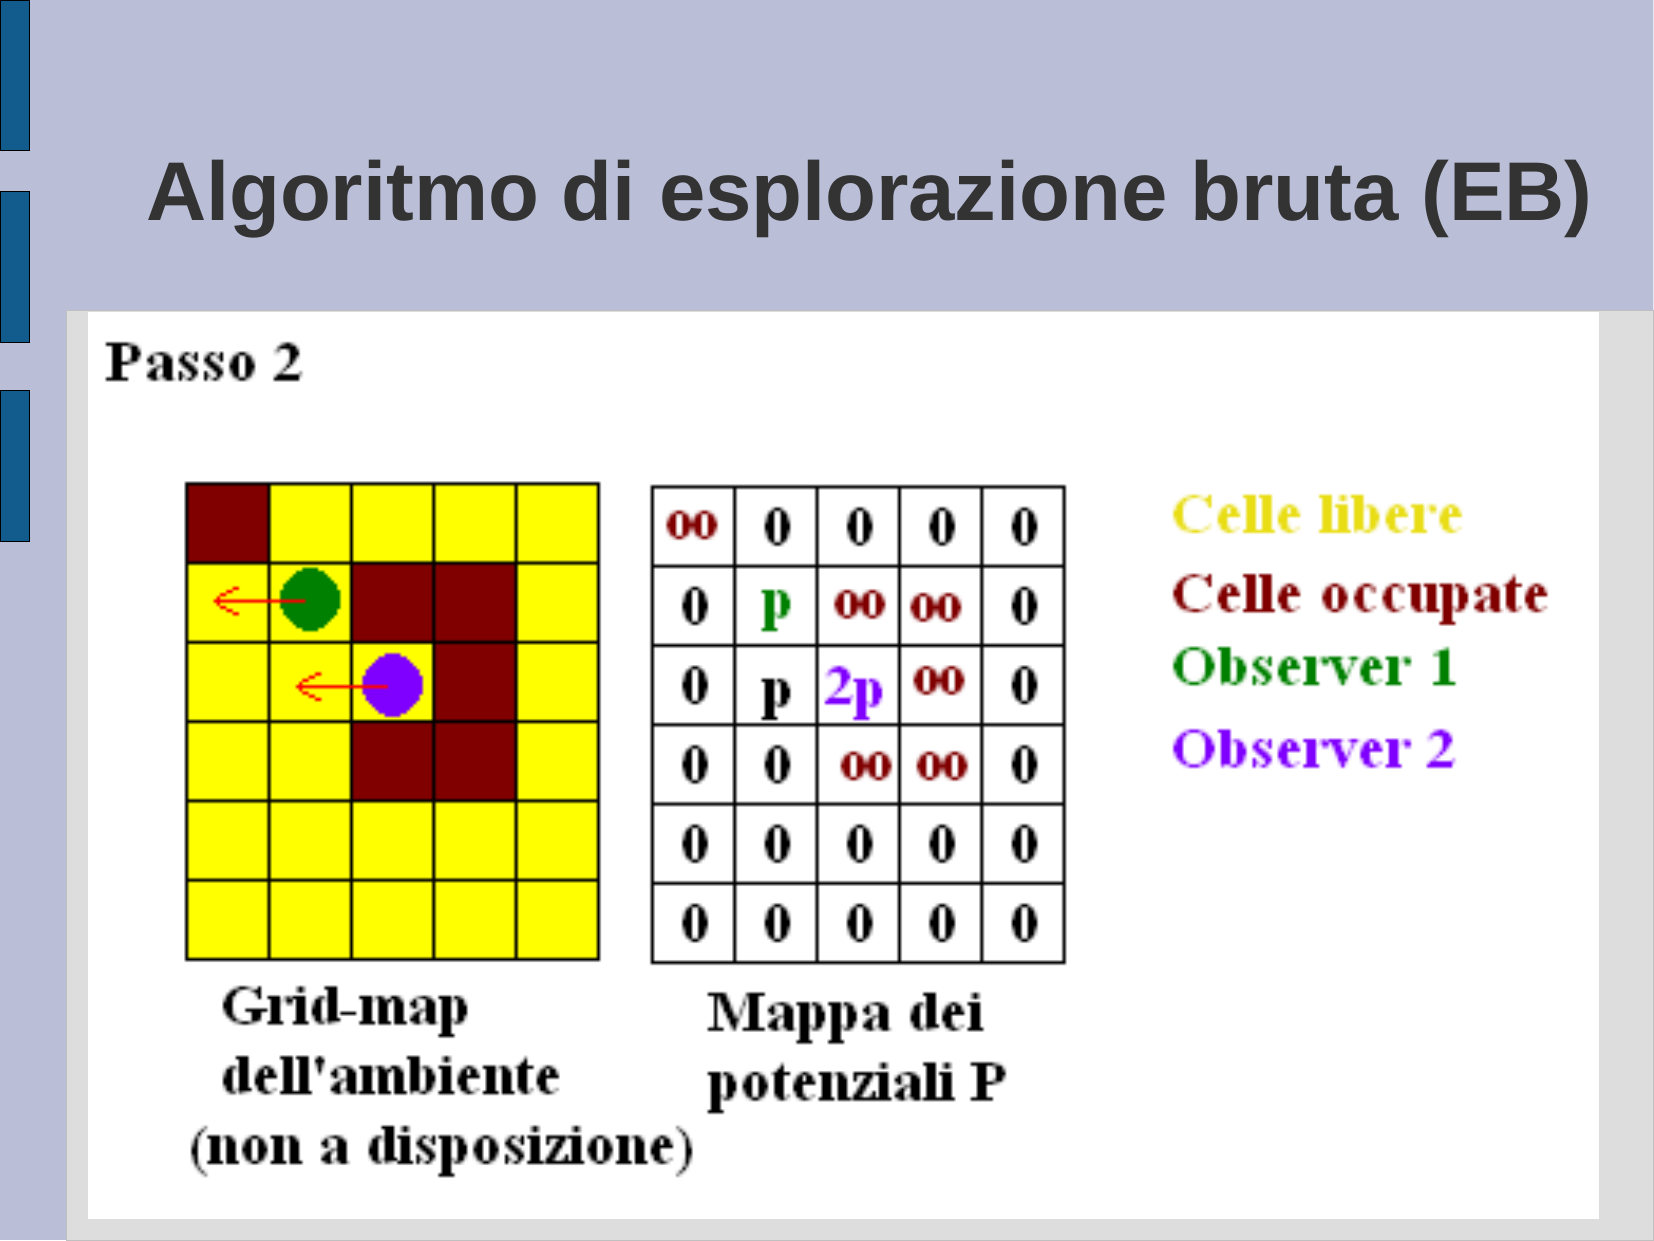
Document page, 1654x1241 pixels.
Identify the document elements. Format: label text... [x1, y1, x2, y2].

title Algoritmo di esplorazione bruta (EB) [118, 88, 1623, 296]
picture [88, 312, 1599, 1219]
